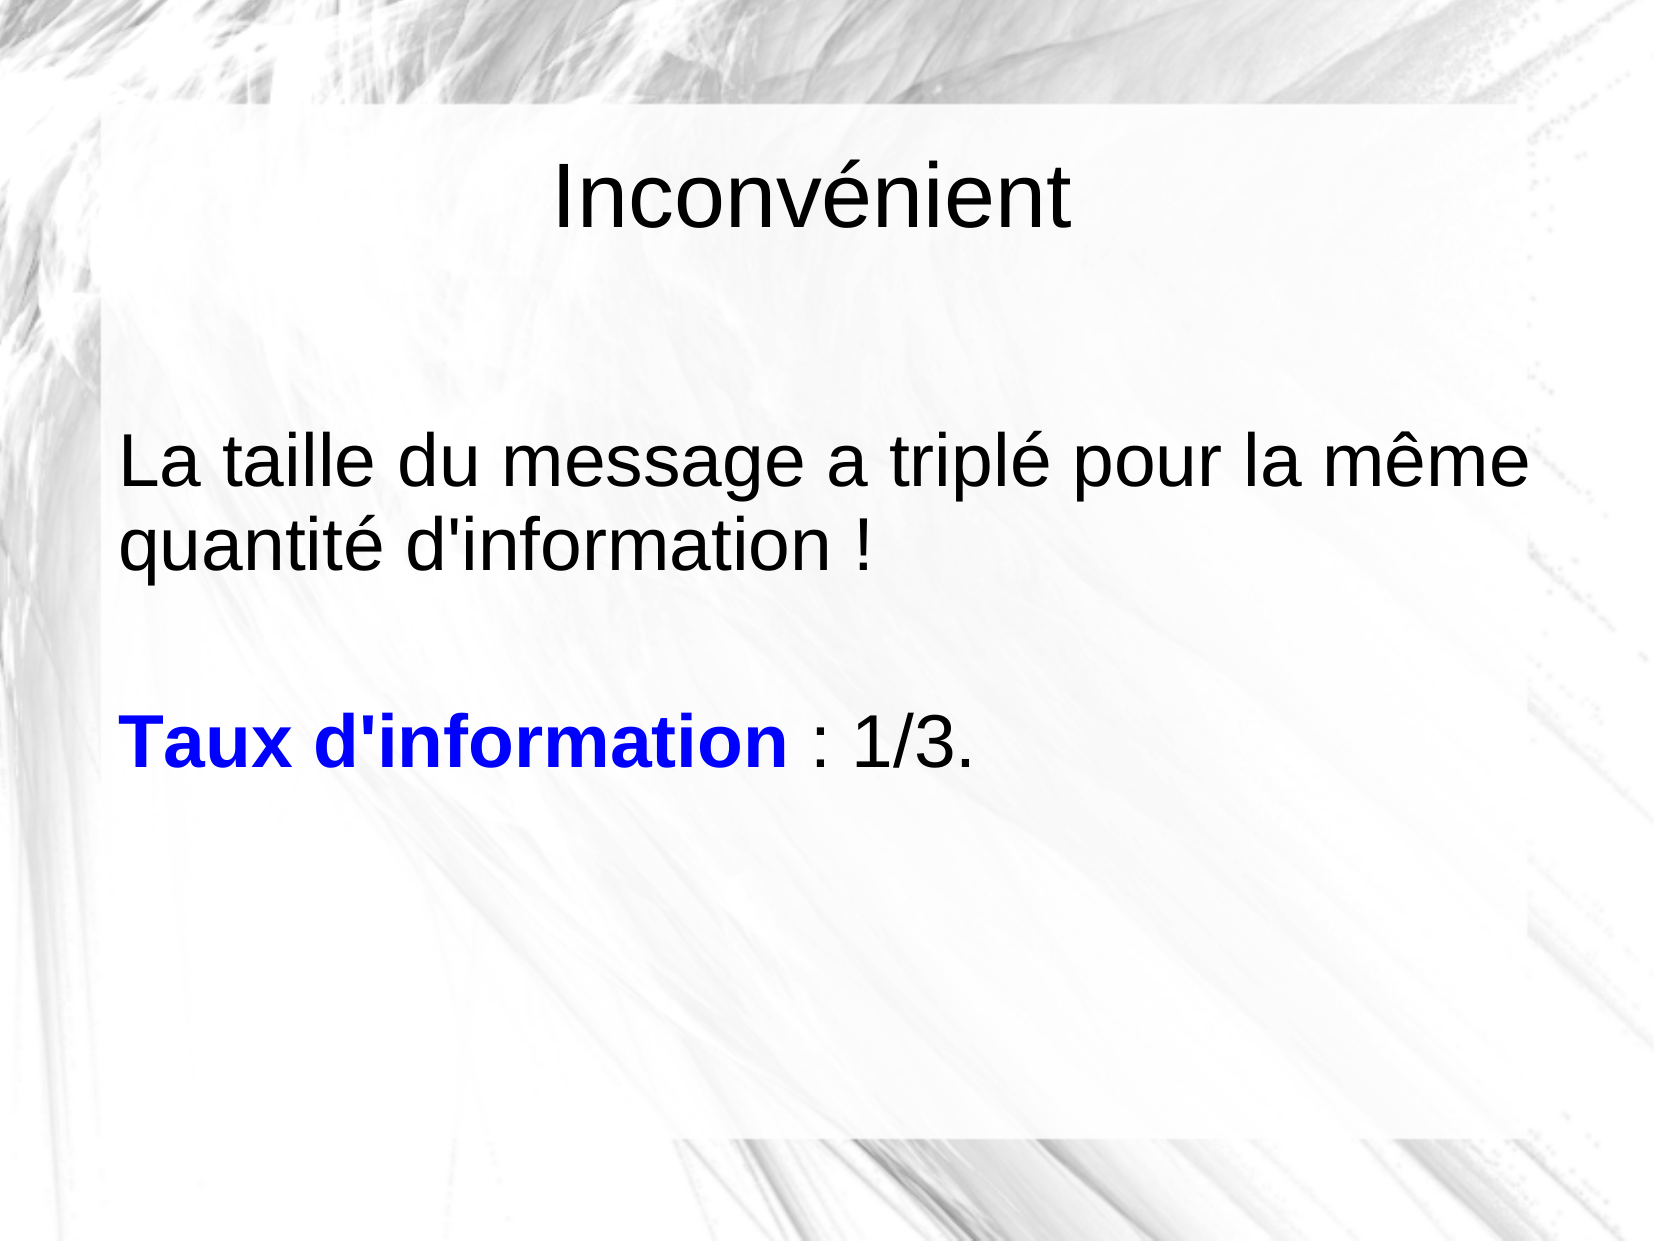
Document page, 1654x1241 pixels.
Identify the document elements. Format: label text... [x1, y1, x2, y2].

list La taille du message a triplé pour la même quantité d'information ! Taux d'information : 1/3. [118, 319, 1571, 1178]
title Inconvénient [118, 119, 1506, 273]
picture [0, 0, 1654, 1241]
